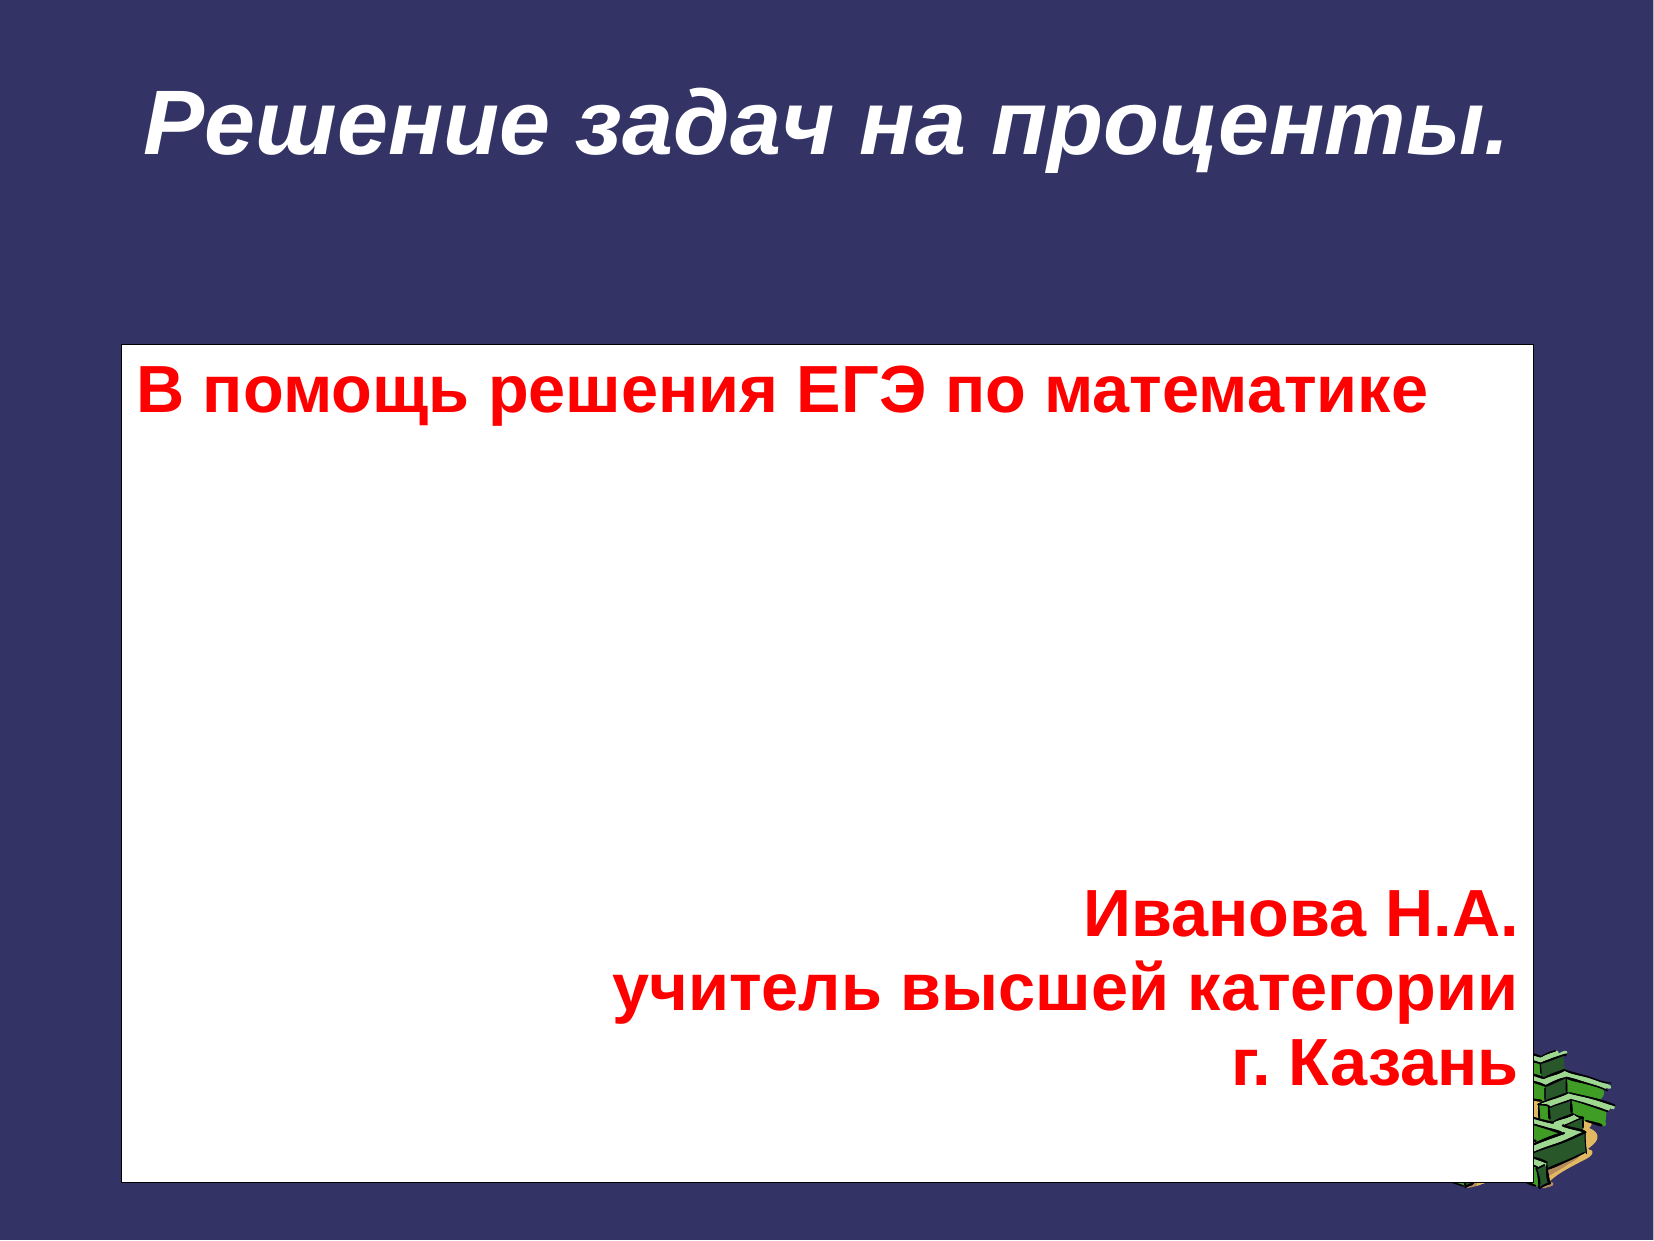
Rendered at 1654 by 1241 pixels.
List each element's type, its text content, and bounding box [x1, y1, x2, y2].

text_box В помощь решения ЕГЭ по математике Иванова Н.А. учитель высшей категории г. Казань [121, 344, 1534, 1160]
title Решение задач на проценты. [121, 26, 1534, 219]
